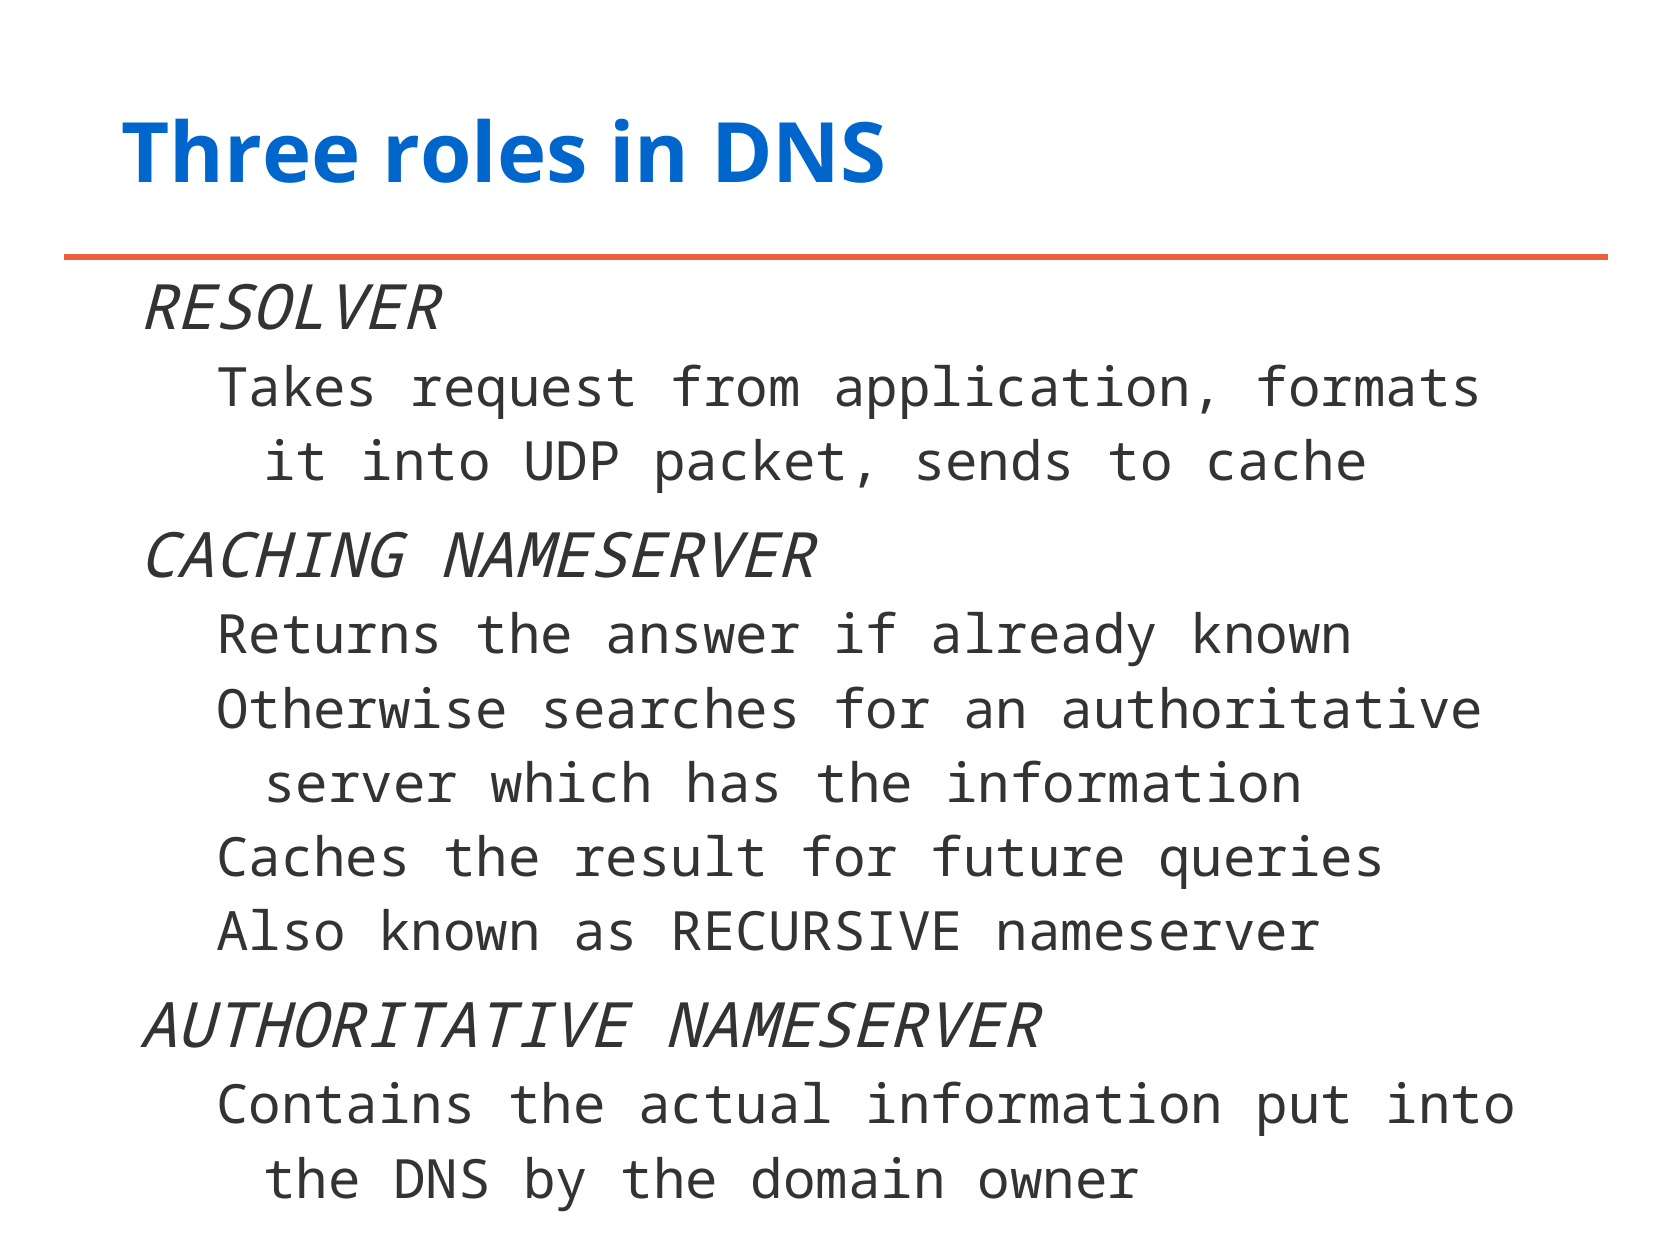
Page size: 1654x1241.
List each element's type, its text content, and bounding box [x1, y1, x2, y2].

list RESOLVER Takes request from application, formats it into UDP packet, sends to cache CACHING NAMESERVER Returns the answer if already known Otherwise searches for an authoritative server which has the information Caches the result for future queries Also known as RECURSIVE nameserver AUTHORITATIVE NAMESERVER Contains the actual information put into the DNS by the domain owner [121, 263, 1561, 1158]
title Three roles in DNS [121, 46, 1534, 254]
